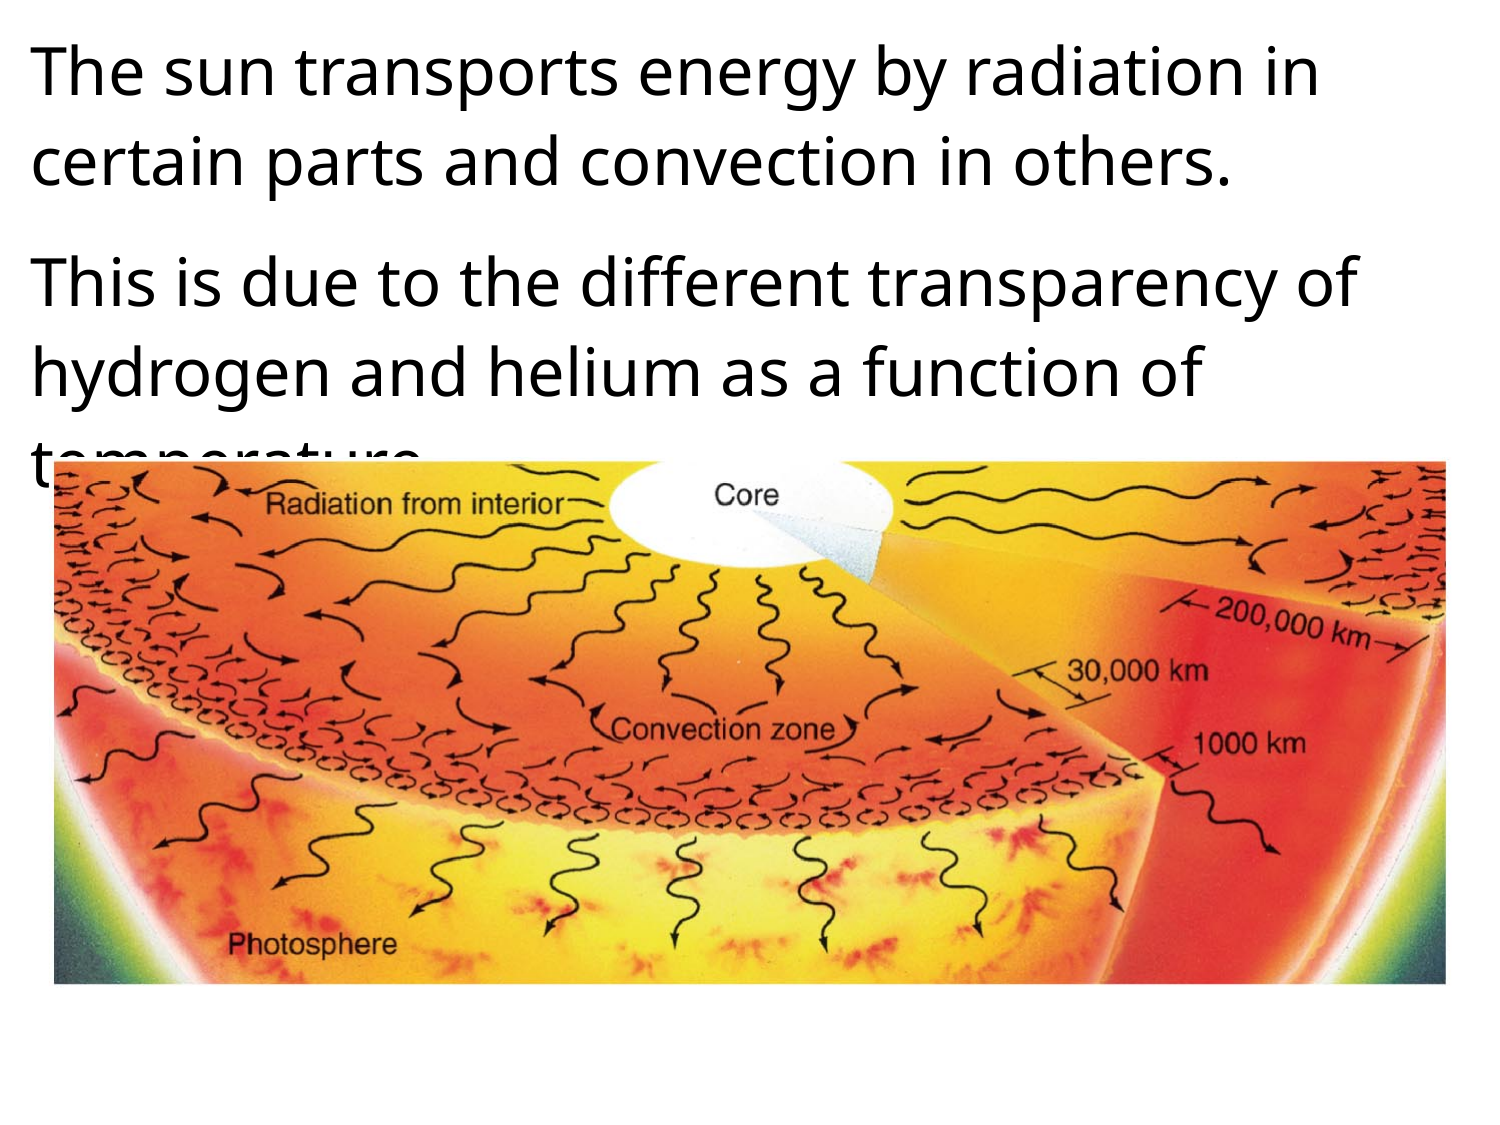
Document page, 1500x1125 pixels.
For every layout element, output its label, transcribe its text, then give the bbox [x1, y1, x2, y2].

picture [48, 457, 1452, 988]
list The sun transports energy by radiation in certain parts and convection in others. This is due to the different transparency of hydrogen and helium as a function of temperature. [30, 23, 1471, 789]
